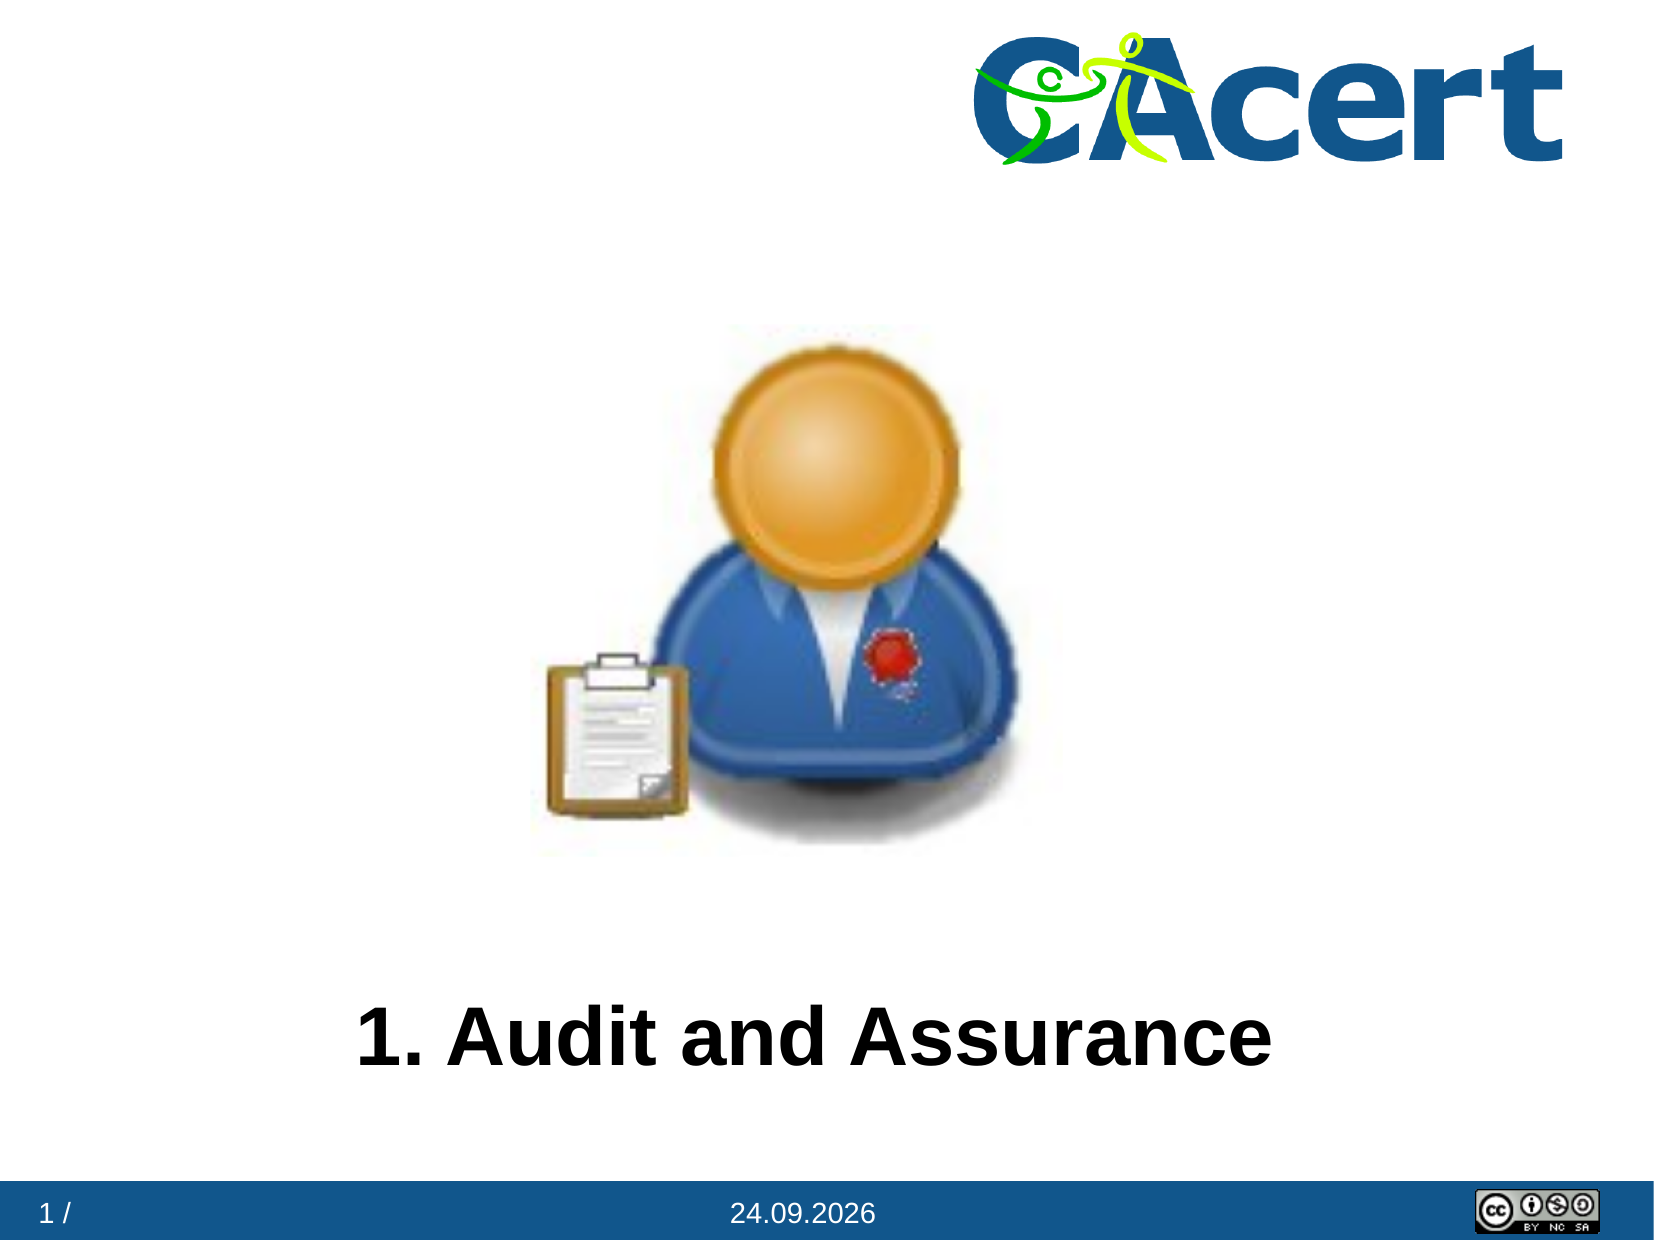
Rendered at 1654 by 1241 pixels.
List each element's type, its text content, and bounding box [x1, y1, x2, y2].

title 1. Audit and Assurance [70, 941, 1560, 1123]
picture [530, 324, 1063, 857]
